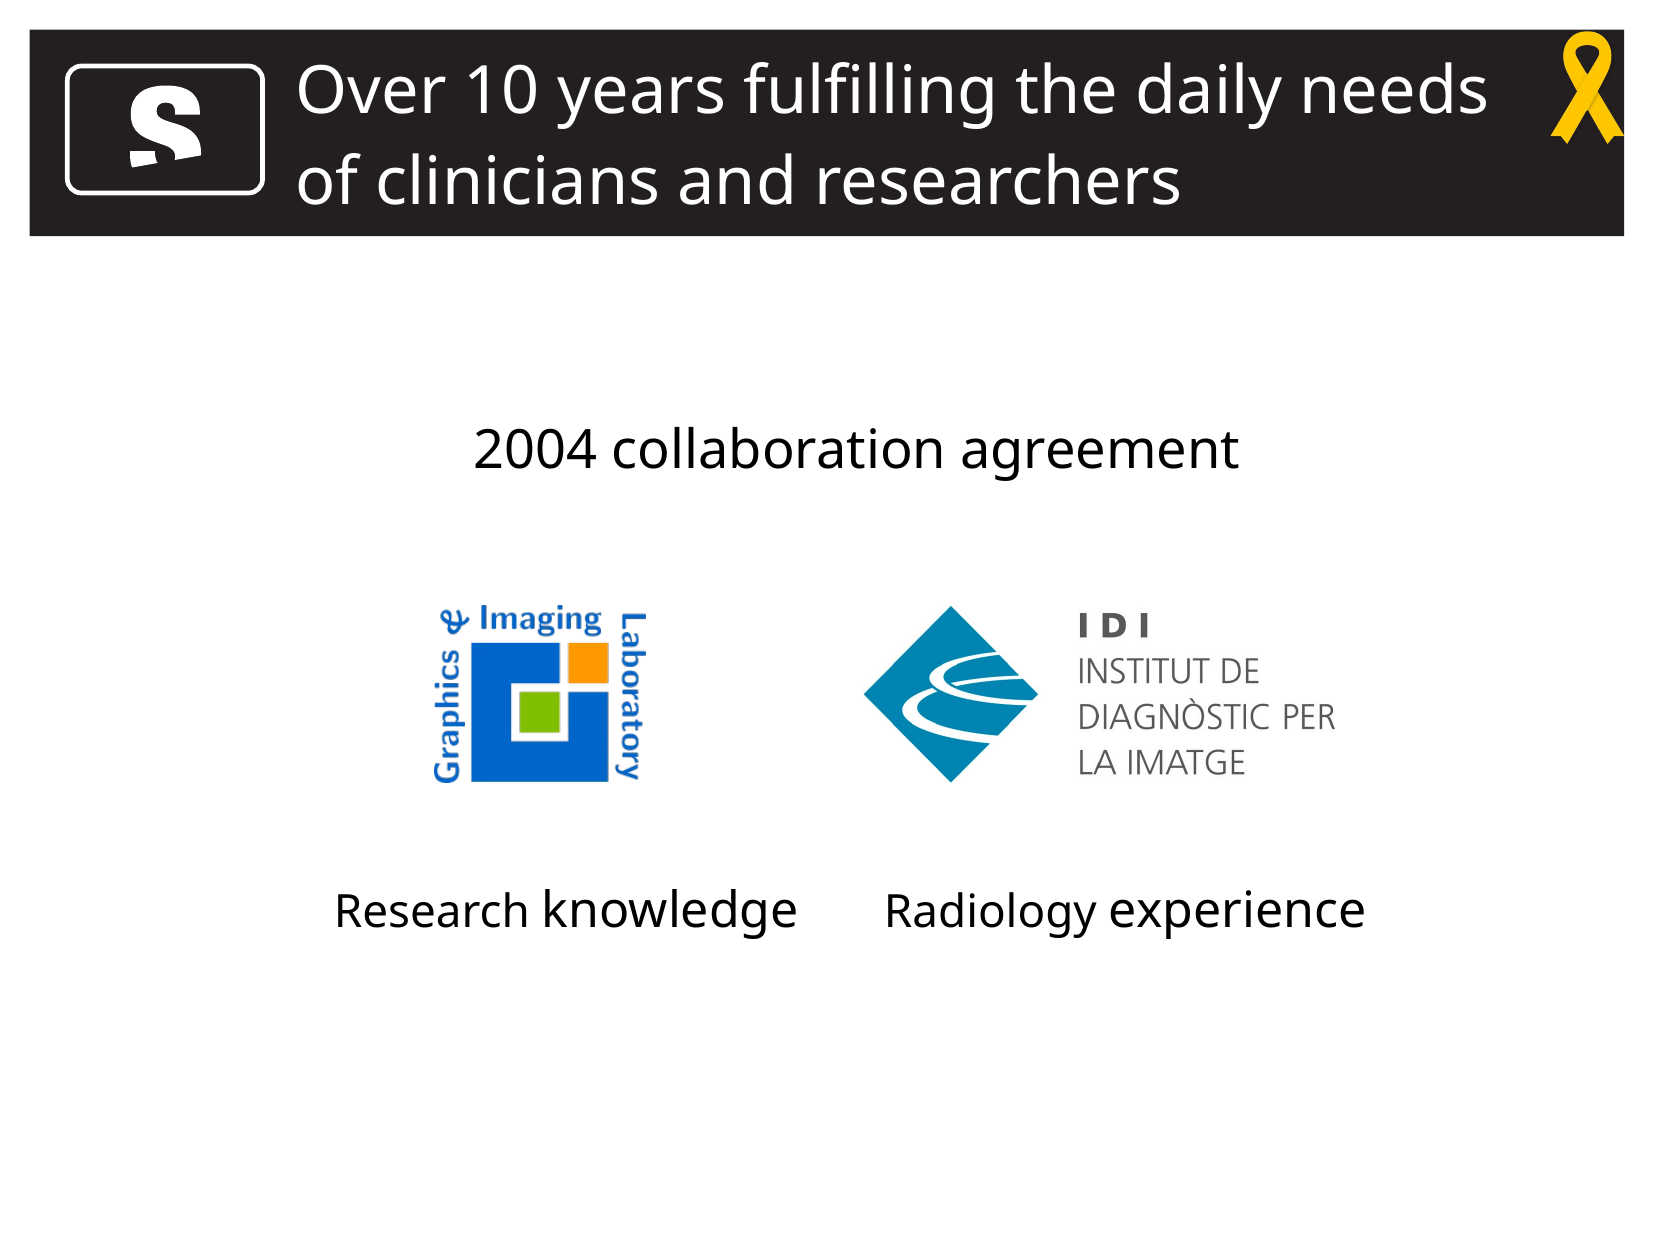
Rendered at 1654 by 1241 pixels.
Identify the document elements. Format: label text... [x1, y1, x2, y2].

picture [1547, 29, 1625, 148]
text_box 2004 collaboration agreement [459, 402, 1195, 486]
title Over 10 years fulfilling the daily needs of clinicians and researchers [295, 29, 1524, 237]
picture [862, 605, 1335, 783]
text_box Radiology experience [869, 867, 1328, 945]
text_box Research knowledge [319, 867, 762, 945]
picture [434, 605, 646, 783]
